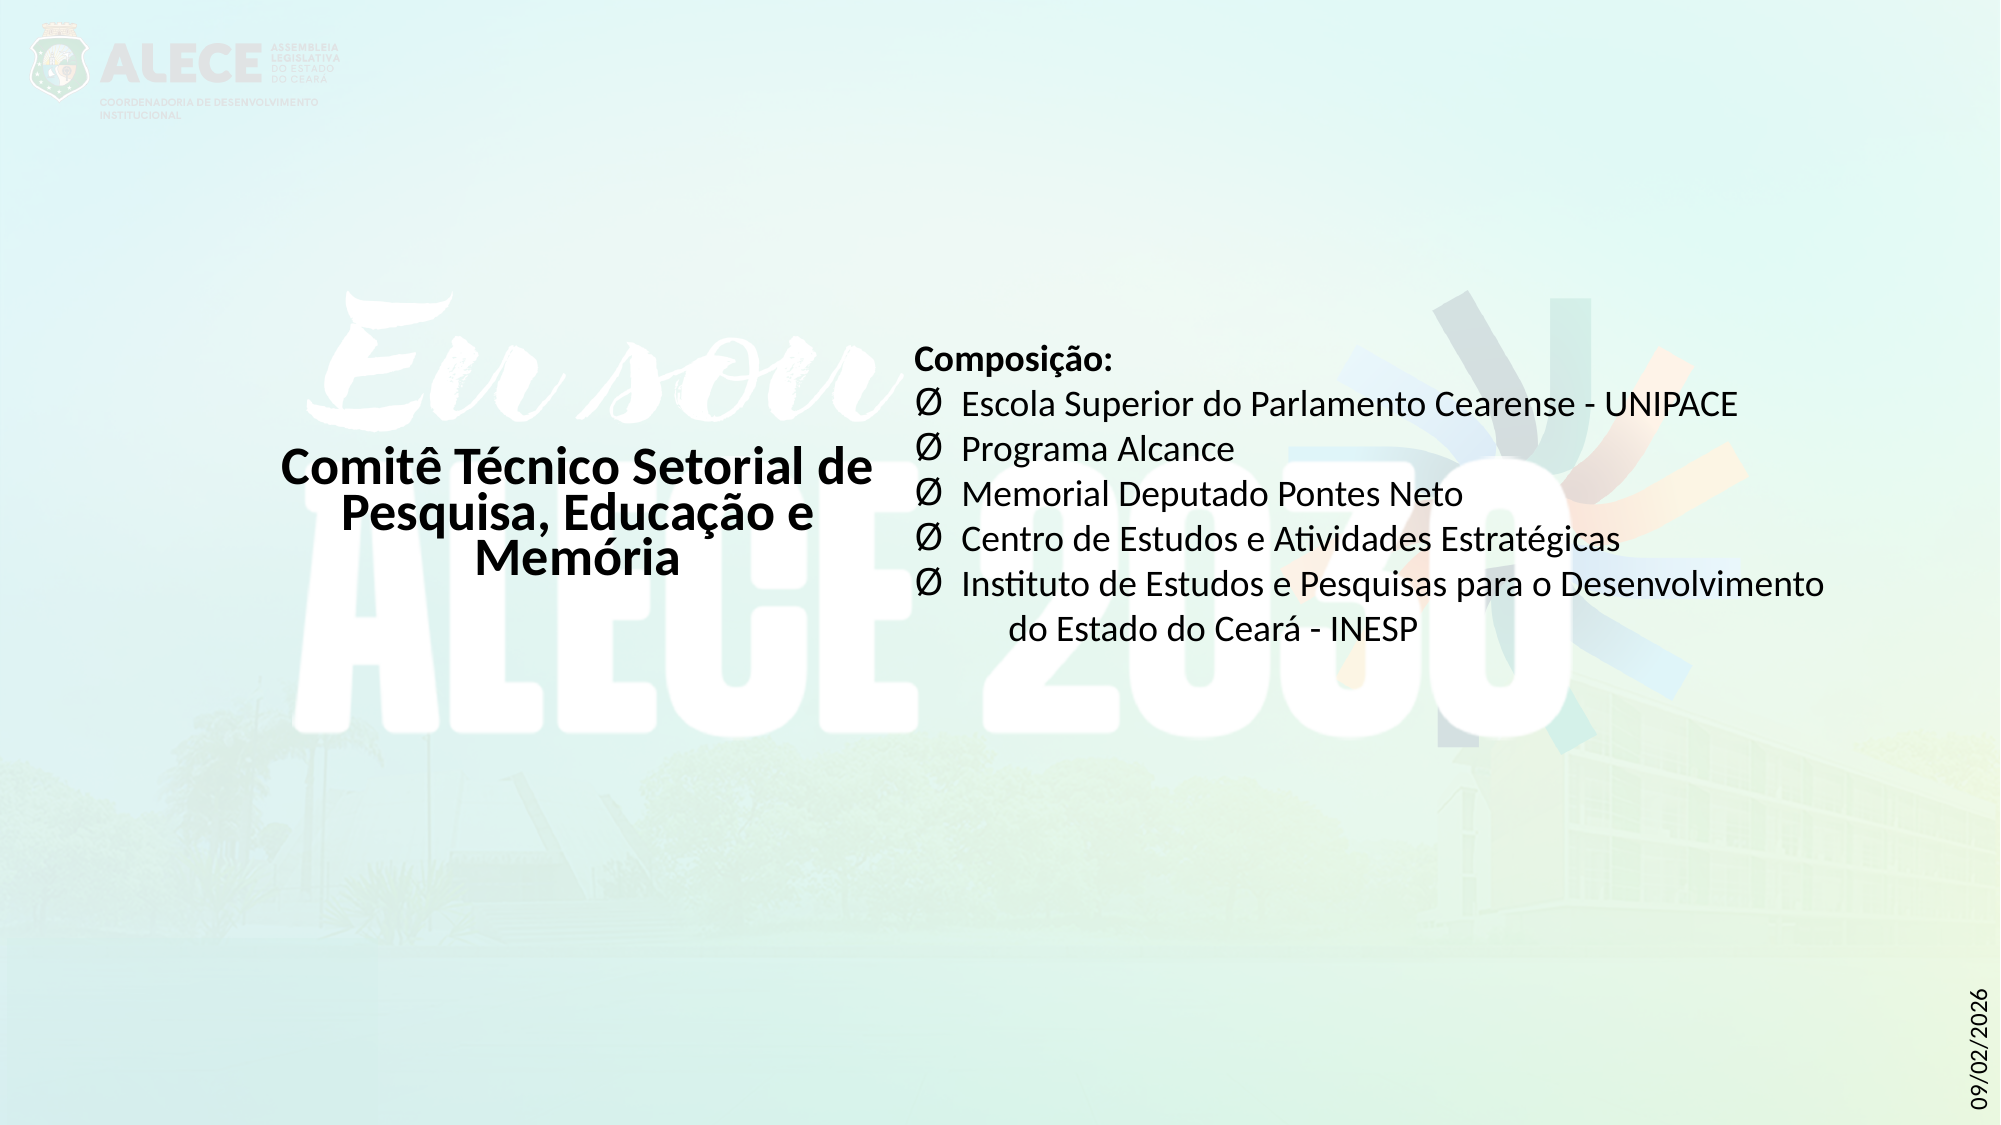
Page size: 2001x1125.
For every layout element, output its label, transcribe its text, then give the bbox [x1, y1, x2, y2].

text_box Composição: Escola Superior do Parlamento Cearense - UNIPACE Programa Alcance Memorial Deputado Pontes Neto Centro de Estudos e Atividades Estratégicas Instituto de Estudos e Pesquisas para o Desenvolvimento do Estado do Ceará - INESP [899, 326, 1872, 660]
text_box 09/02/2026 [1954, 972, 2000, 1125]
list Comitê Técnico Setorial de Pesquisa, Educação e Memória [256, 440, 899, 600]
